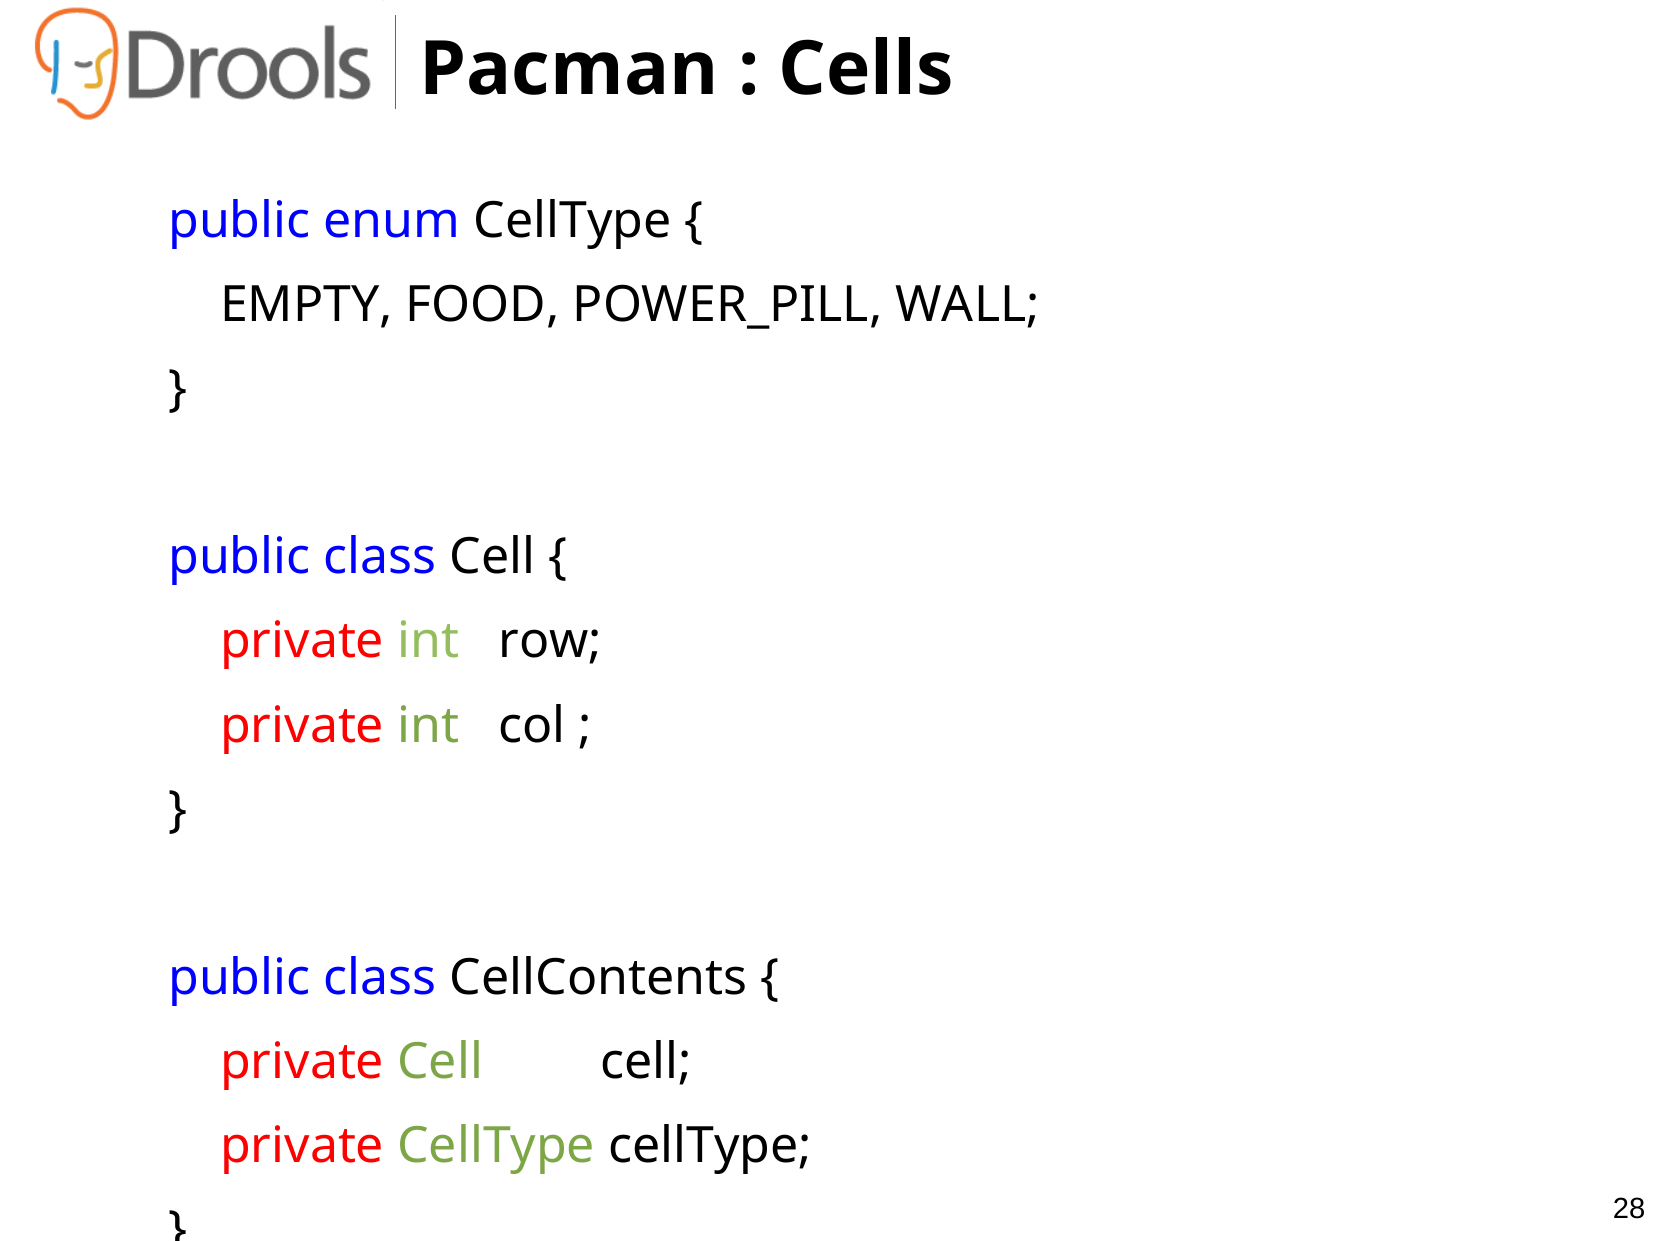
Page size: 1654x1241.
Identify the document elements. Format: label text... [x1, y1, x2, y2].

list public enum CellType { EMPTY, FOOD, POWER_PILL, WALL; } public class Cell { private int row; private int col ; } public class CellContents { private Cell cell; private CellType cellType; } [168, 183, 1281, 1241]
title Pacman : Cells [419, 12, 1630, 118]
picture [29, 0, 384, 126]
